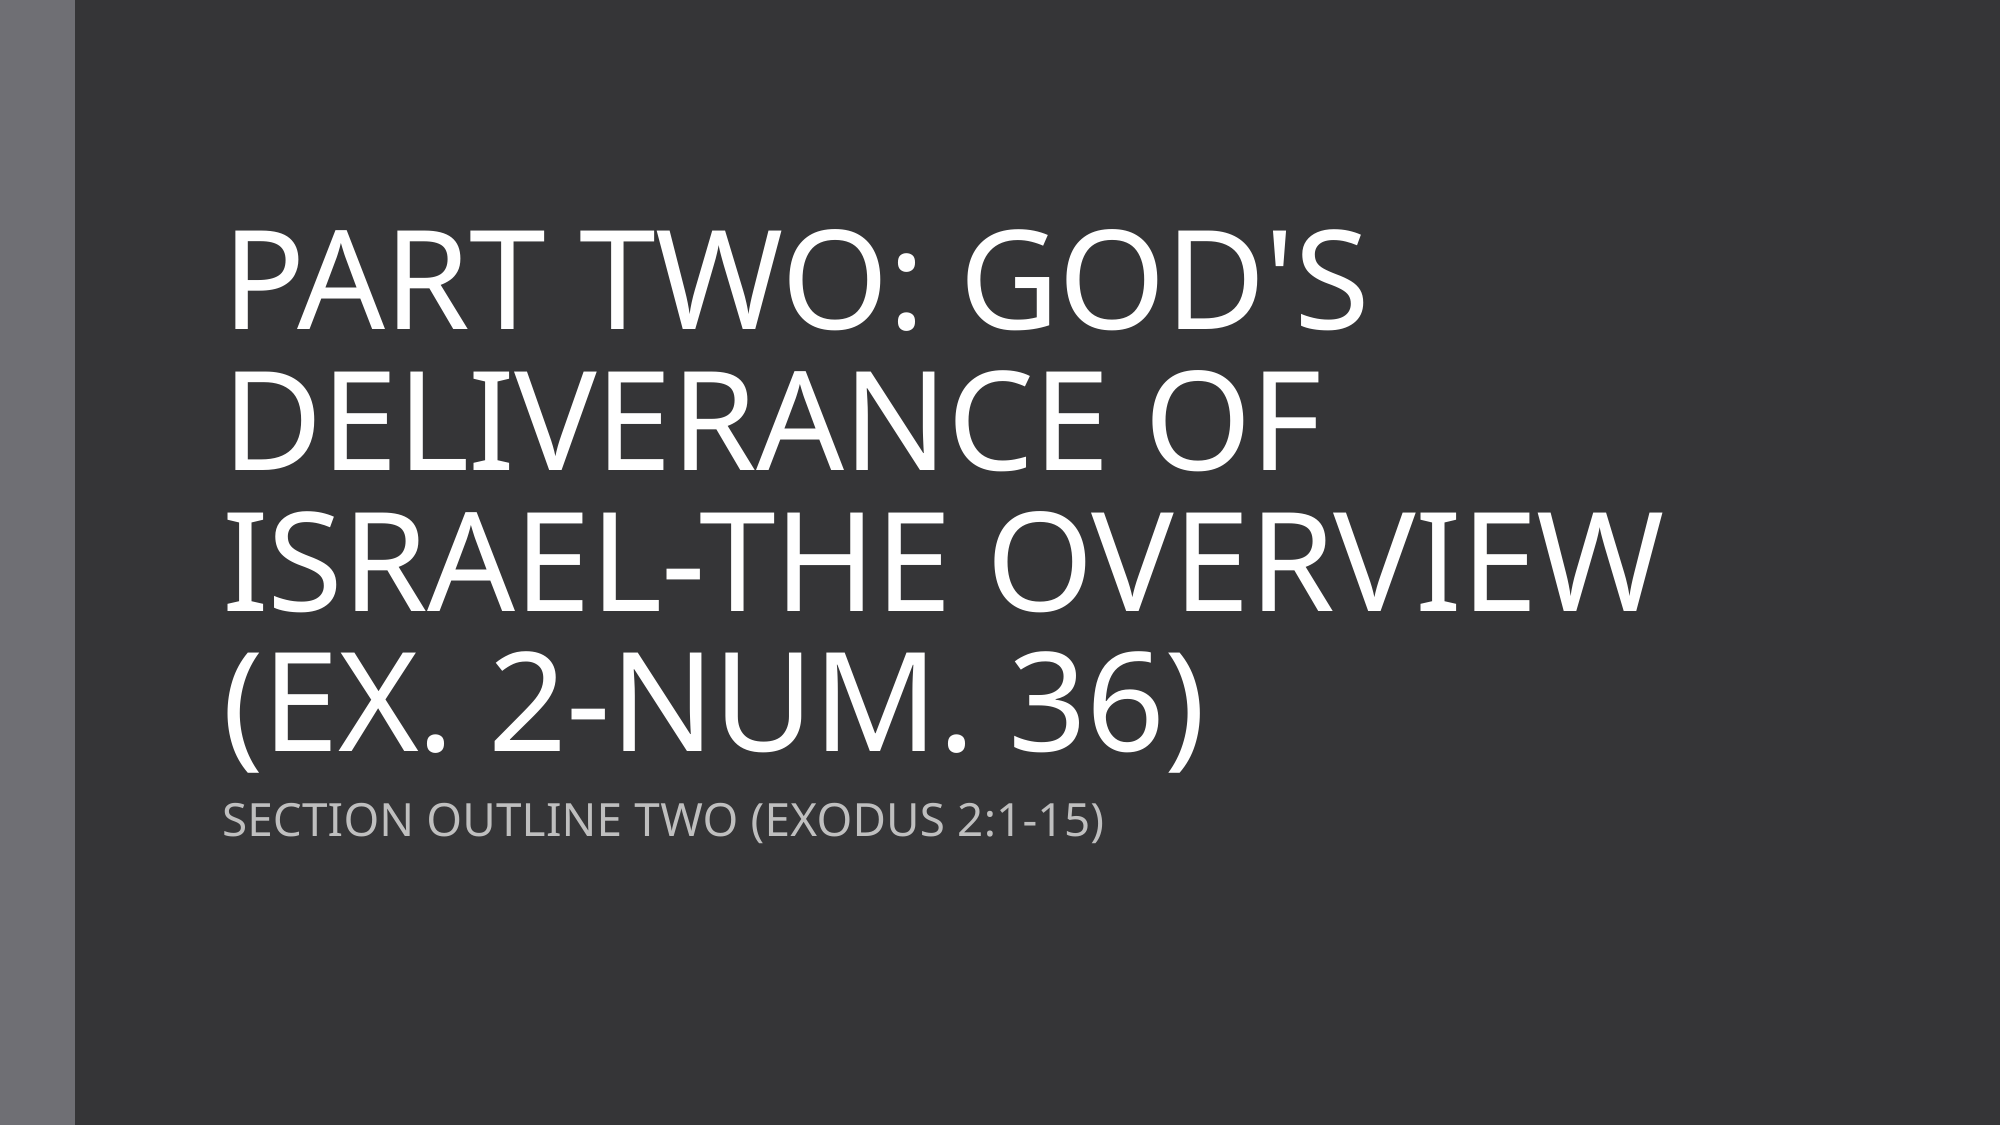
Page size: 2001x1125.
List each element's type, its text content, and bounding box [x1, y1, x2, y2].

subtitle SECTION OUTLINE TWO (EXODUS 2:1-15) [206, 787, 1752, 1066]
title PART TWO: GOD'S DELIVERANCE OF ISRAEL-THE OVERVIEW (EX. 2-NUM. 36) [206, 124, 1752, 787]
